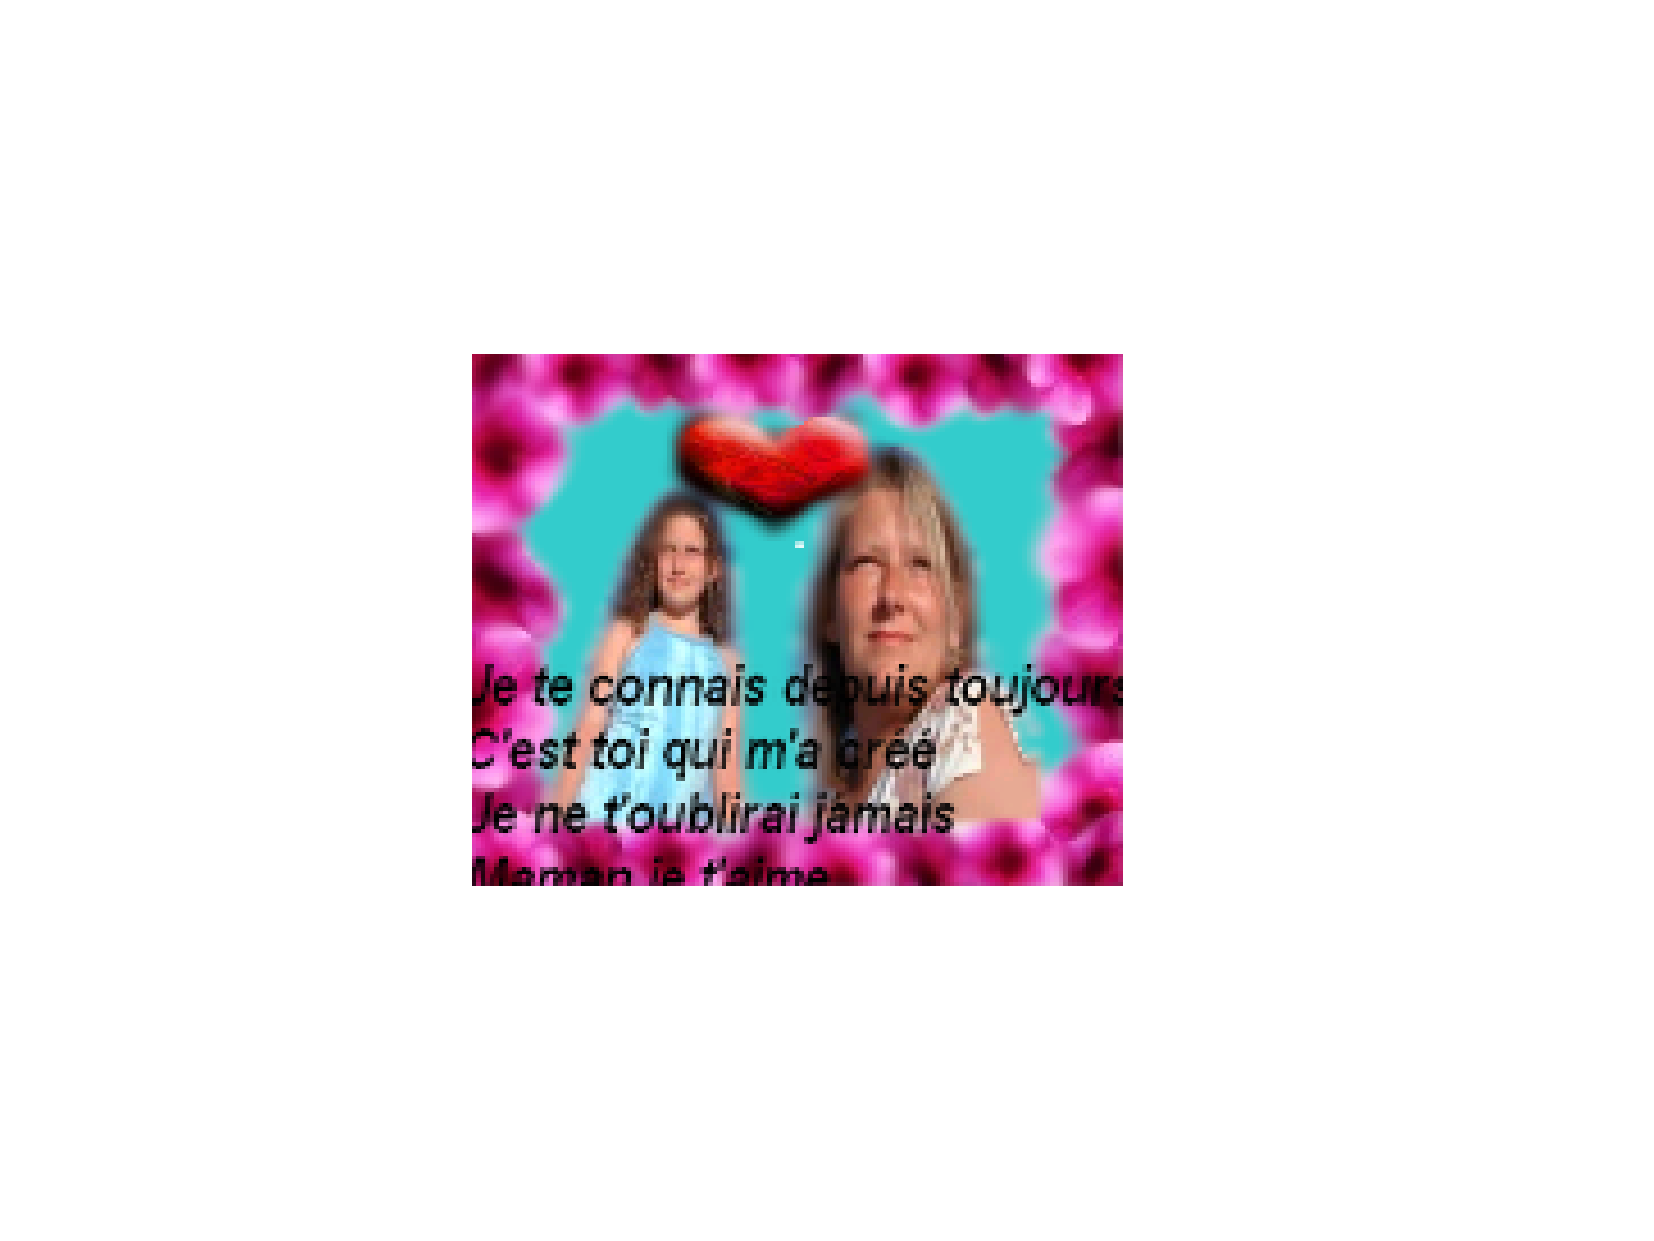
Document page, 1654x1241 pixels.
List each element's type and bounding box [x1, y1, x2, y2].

picture [472, 354, 1123, 886]
